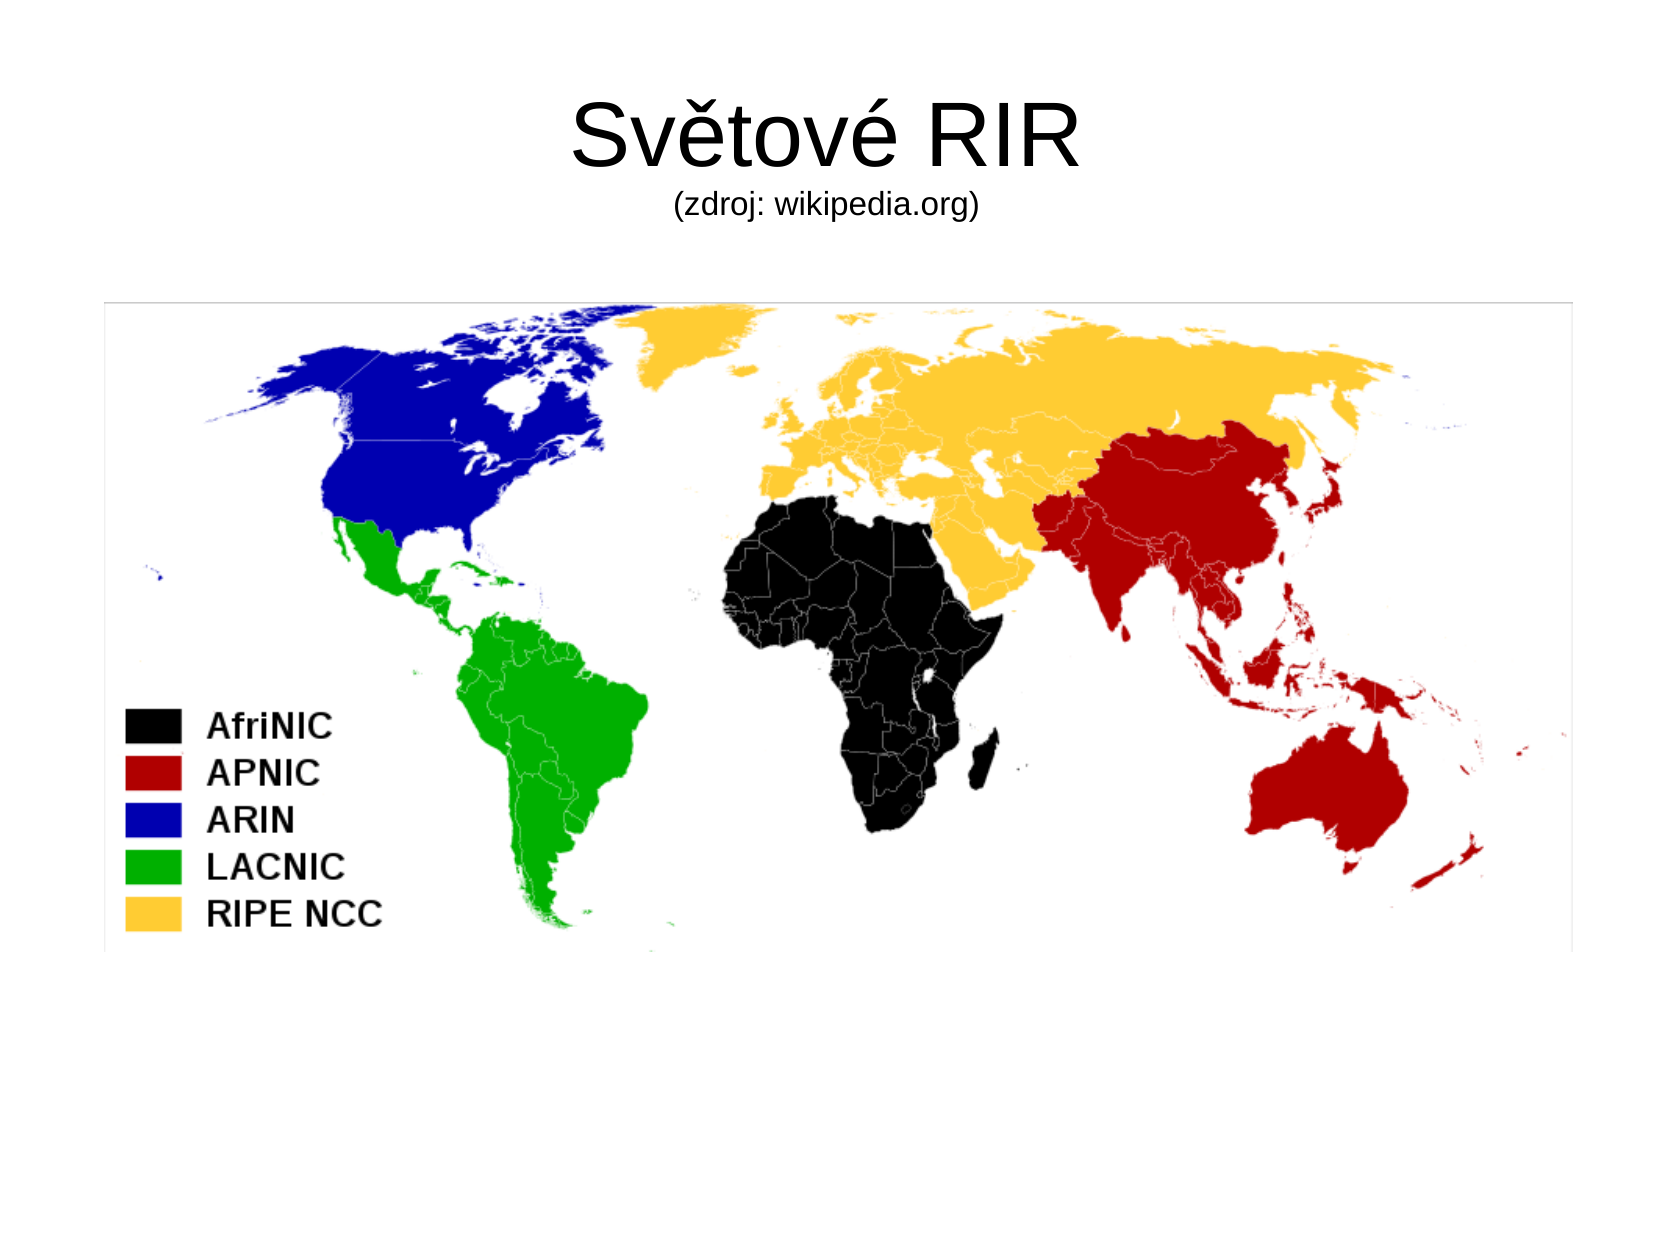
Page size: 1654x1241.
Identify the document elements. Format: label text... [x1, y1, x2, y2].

picture [104, 302, 1573, 952]
title Světové RIR (zdroj: wikipedia.org) [82, 49, 1571, 257]
